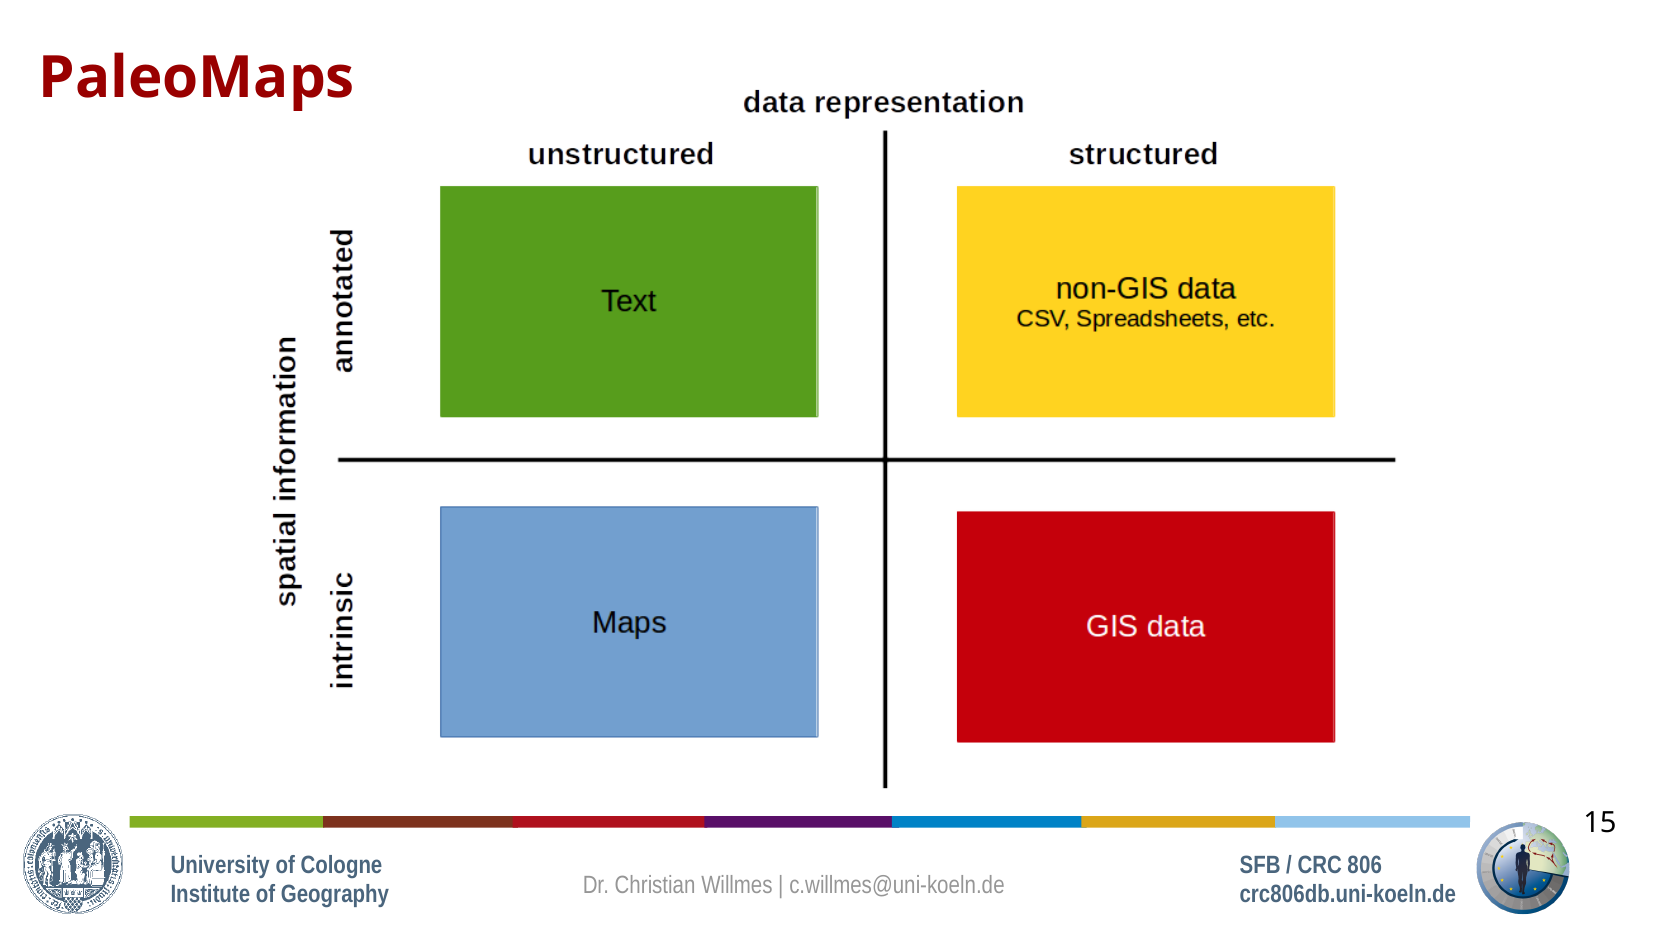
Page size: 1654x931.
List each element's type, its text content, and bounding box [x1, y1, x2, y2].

picture [240, 57, 1456, 811]
picture [1475, 821, 1571, 916]
title PaleoMaps [38, 34, 1446, 115]
picture [22, 813, 123, 914]
